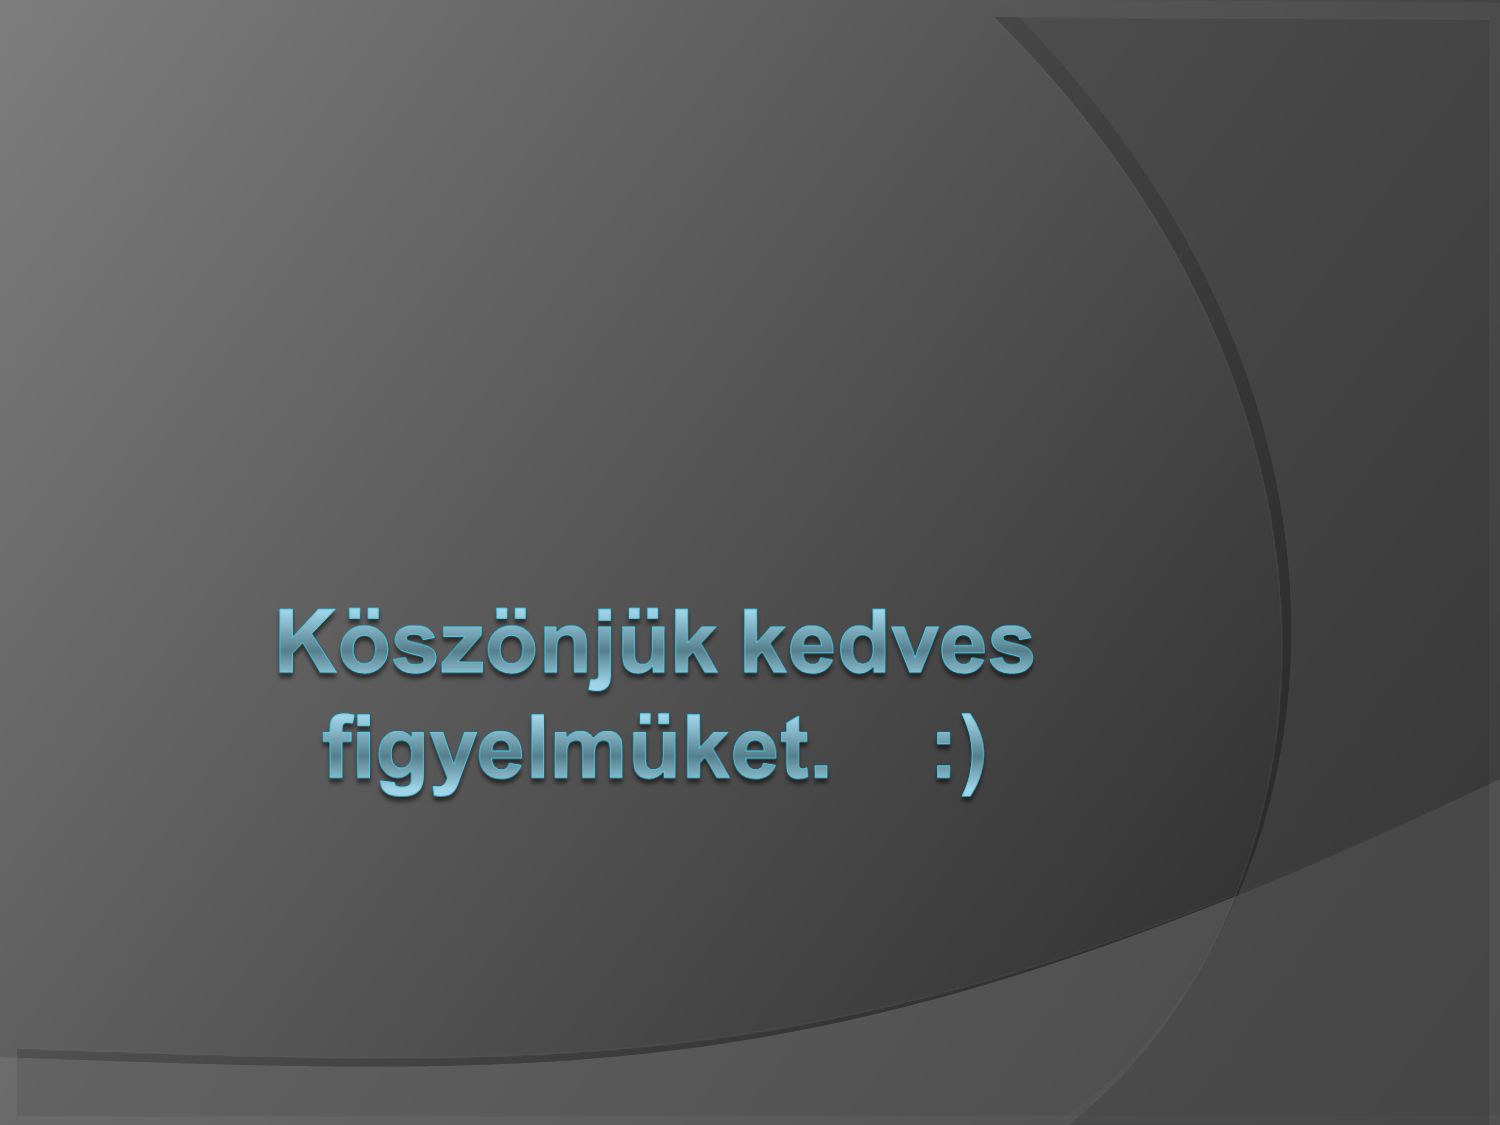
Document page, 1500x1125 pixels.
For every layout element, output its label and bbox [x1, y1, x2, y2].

picture [111, 559, 1201, 889]
